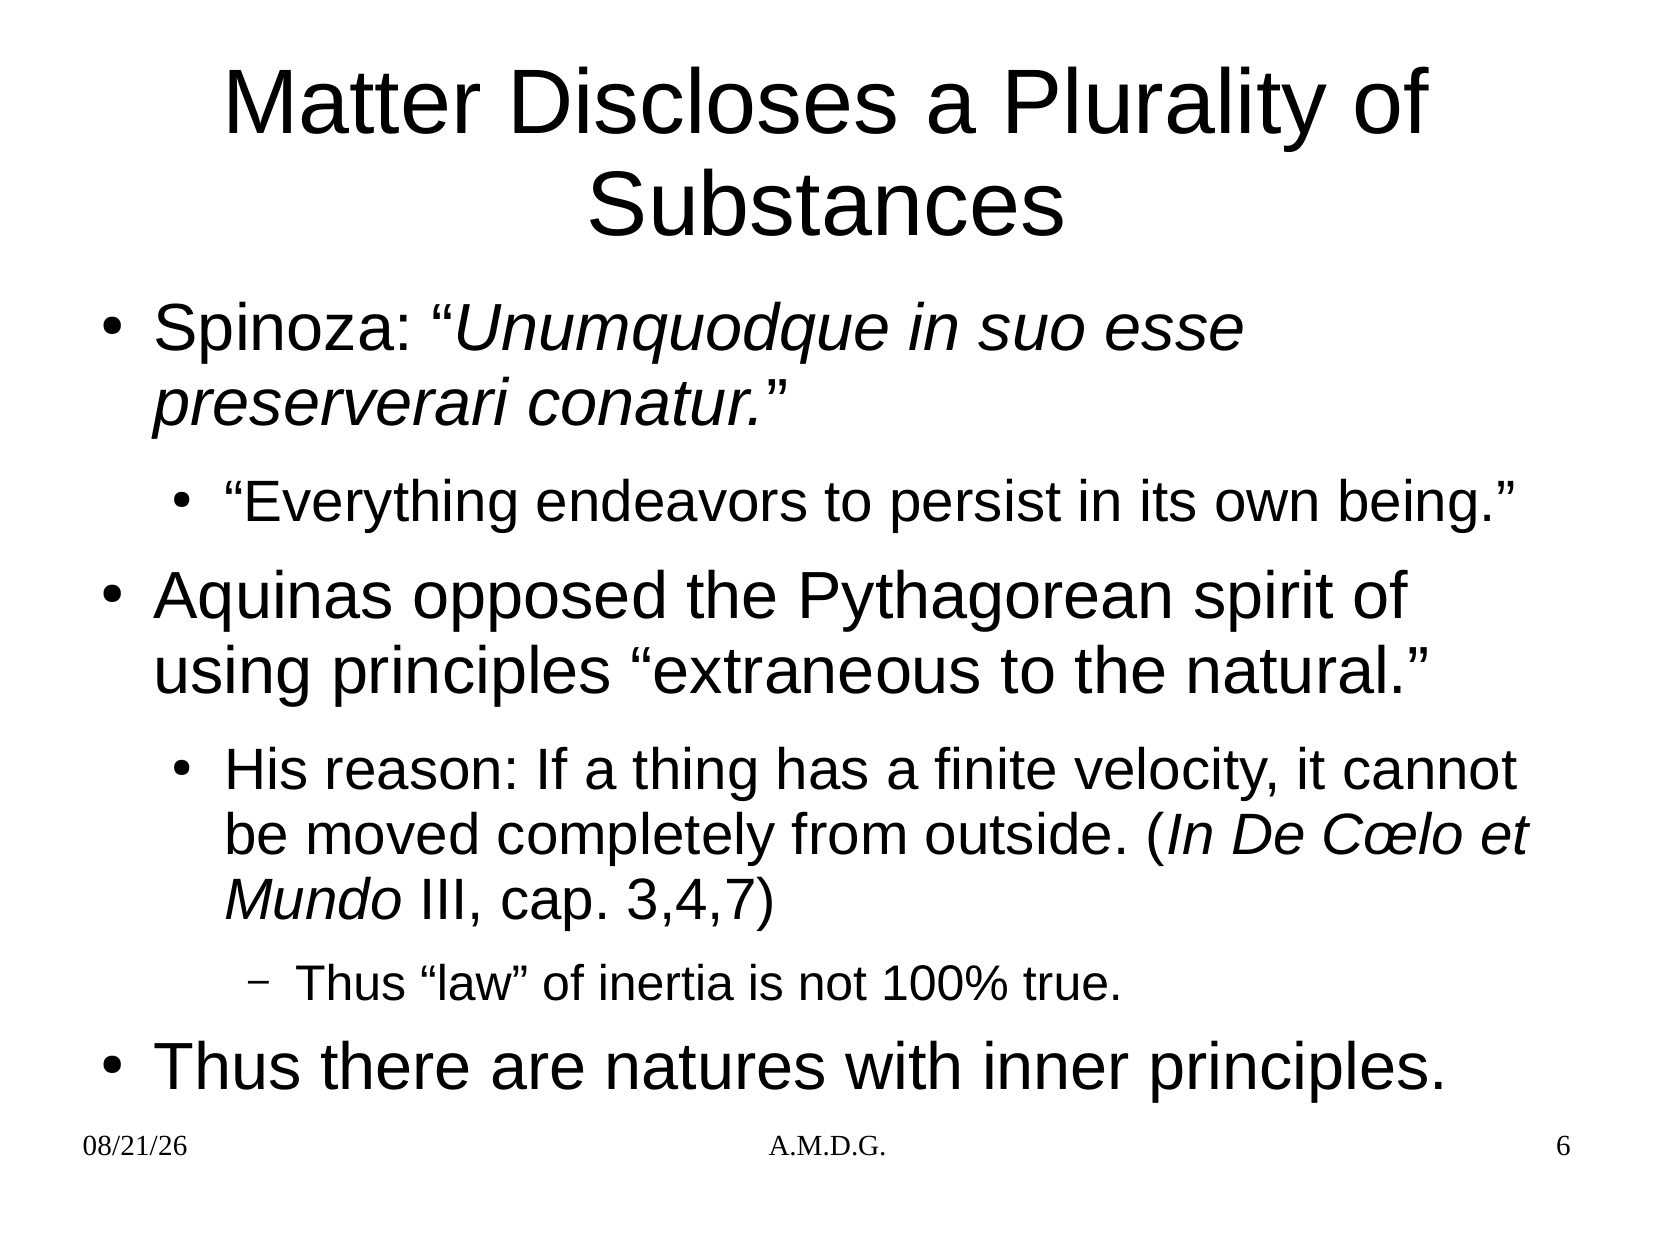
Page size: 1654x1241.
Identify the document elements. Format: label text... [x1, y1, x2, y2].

title Matter Discloses a Plurality of Substances [82, 49, 1571, 257]
list Spinoza: “Unumquodque in suo esse preserverari conatur.” “Everything endeavors to persist in its own being.” Aquinas opposed the Pythagorean spirit of using principles “extraneous to the natural.” His reason: If a thing has a finite velocity, it cannot be moved completely from outside. (In De Cœlo et Mundo III, cap. 3,4,7) Thus “law” of inertia is not 100% true. Thus there are natures with inner principles. [82, 290, 1571, 1109]
